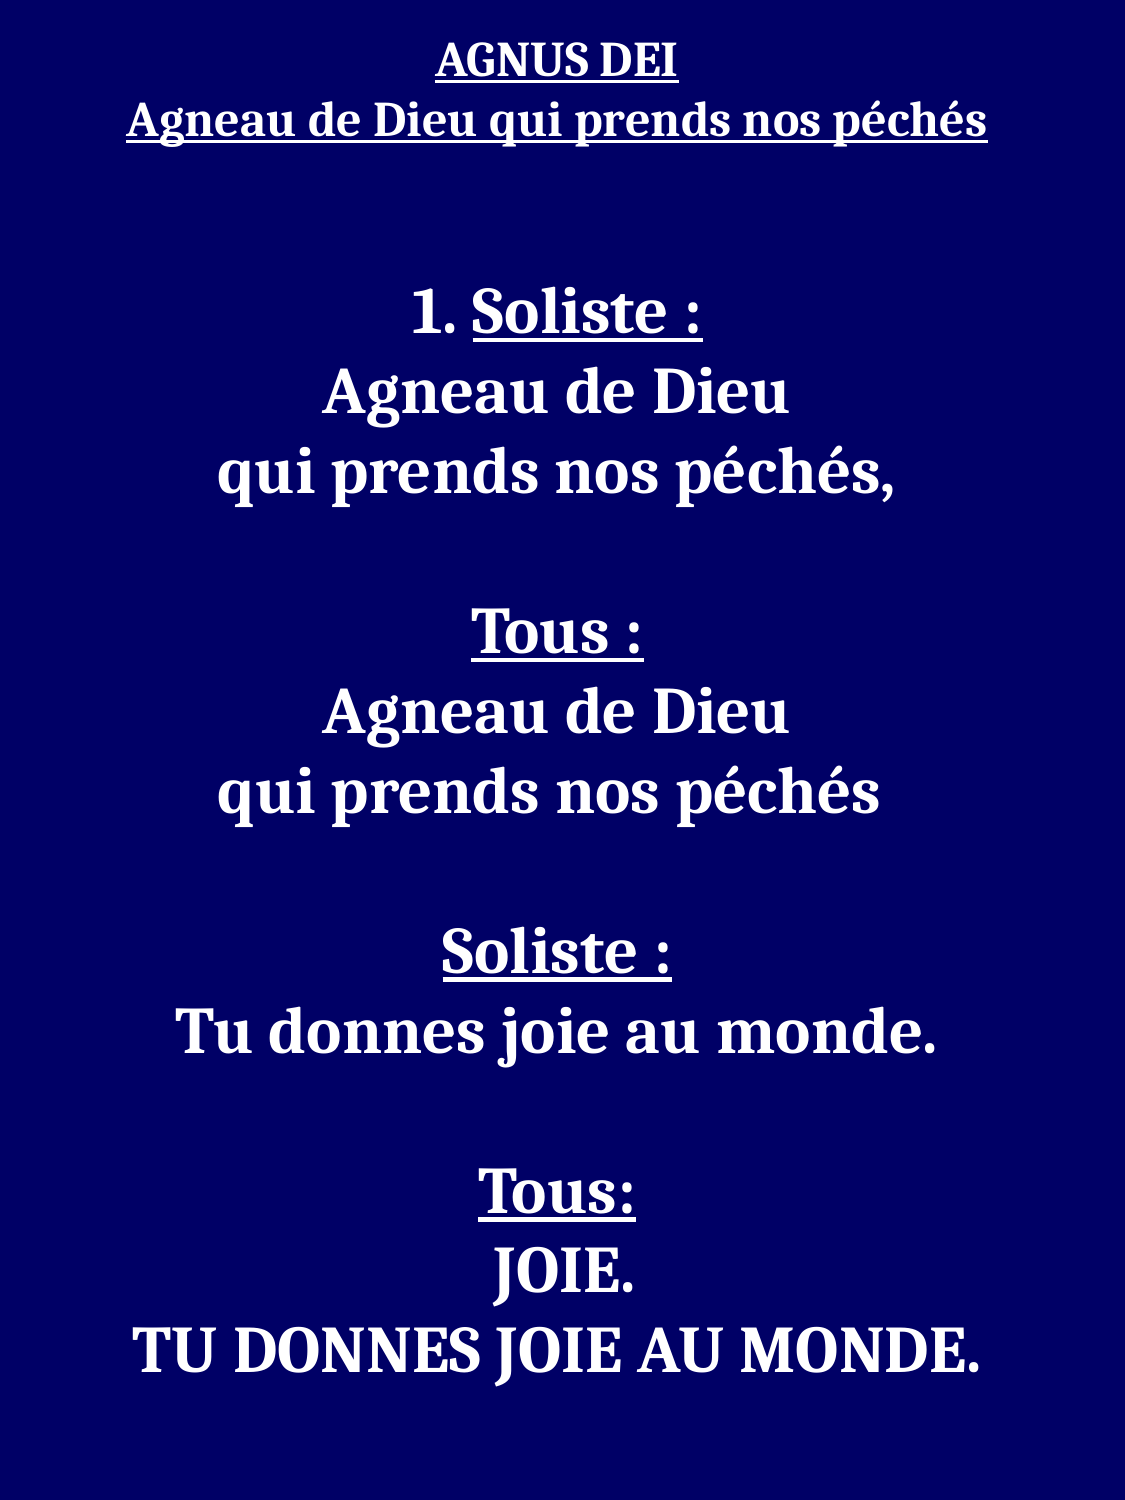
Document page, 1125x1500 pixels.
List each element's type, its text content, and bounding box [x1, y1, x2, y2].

text_box AGNUS DEI Agneau de Dieu qui prends nos péchés 1. Soliste : Agneau de Dieu qui prends nos péchés, Tous : Agneau de Dieu qui prends nos péchés Soliste : Tu donnes joie au monde. Tous: JOIE. TU DONNES JOIE AU MONDE. . [0, 0, 1125, 1429]
